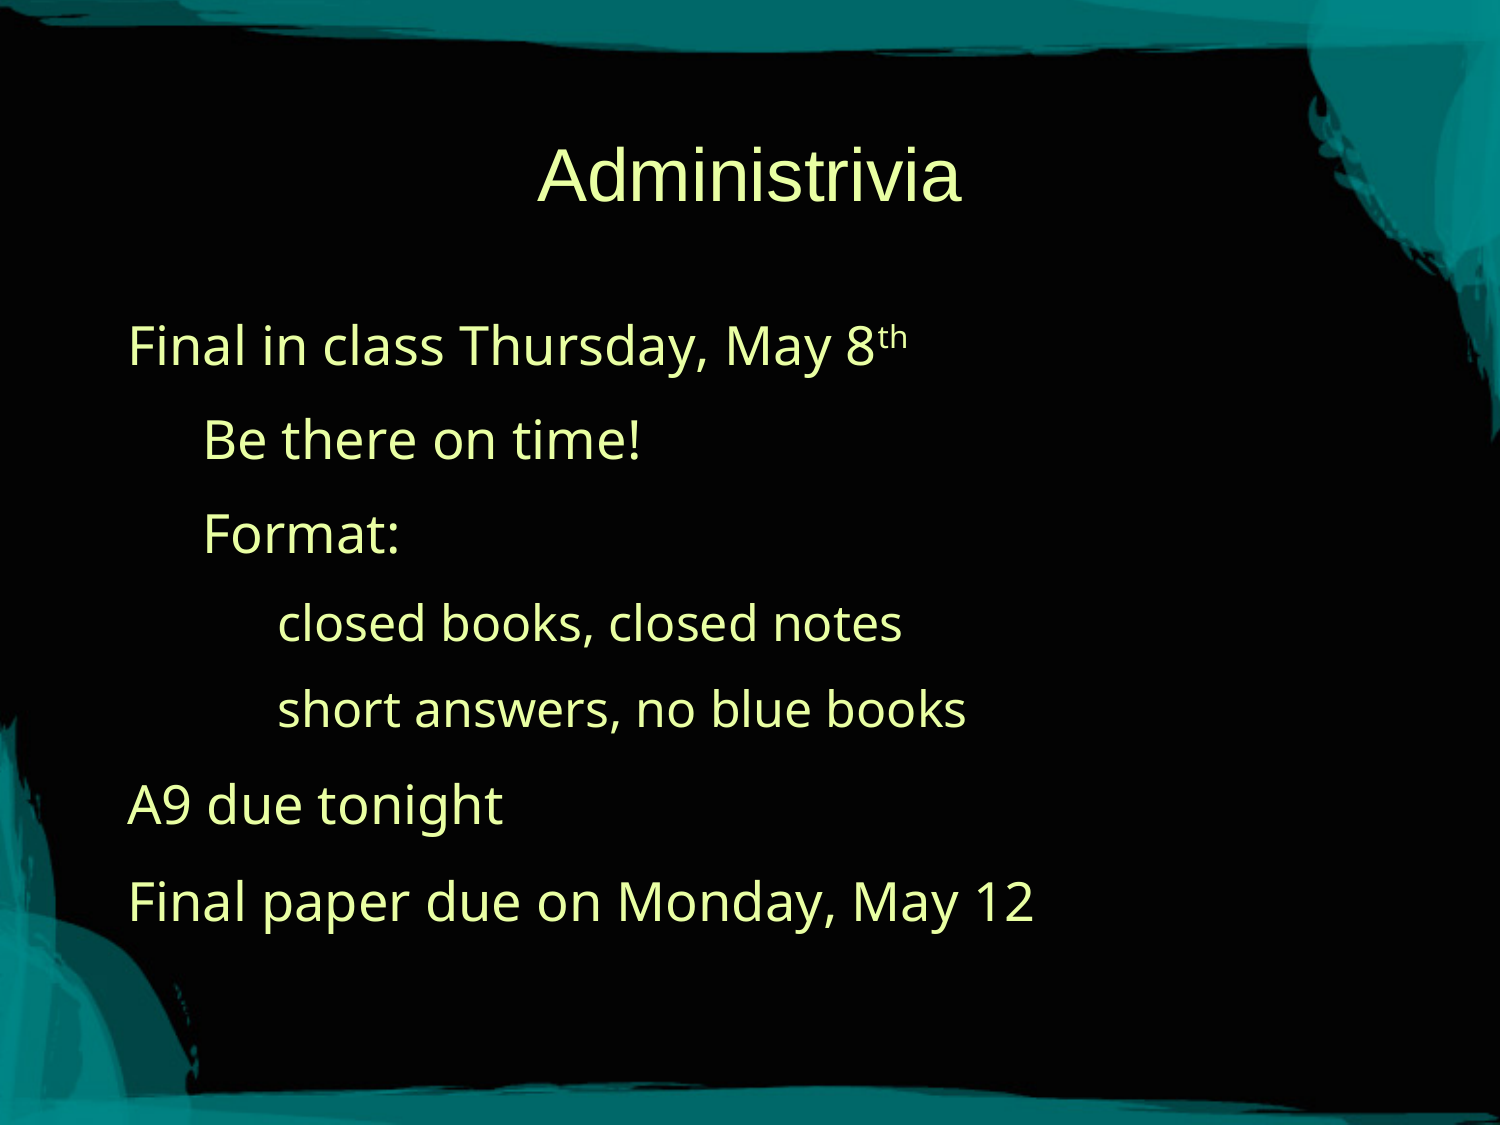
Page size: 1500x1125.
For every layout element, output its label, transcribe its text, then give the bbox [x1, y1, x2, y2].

list Final in class Thursday, May 8th Be there on time! Format: closed books, closed notes short answers, no blue books A9 due tonight Final paper due on Monday, May 12 [112, 299, 1388, 1000]
title Administrivia [112, 87, 1388, 263]
picture [0, 0, 1500, 1125]
